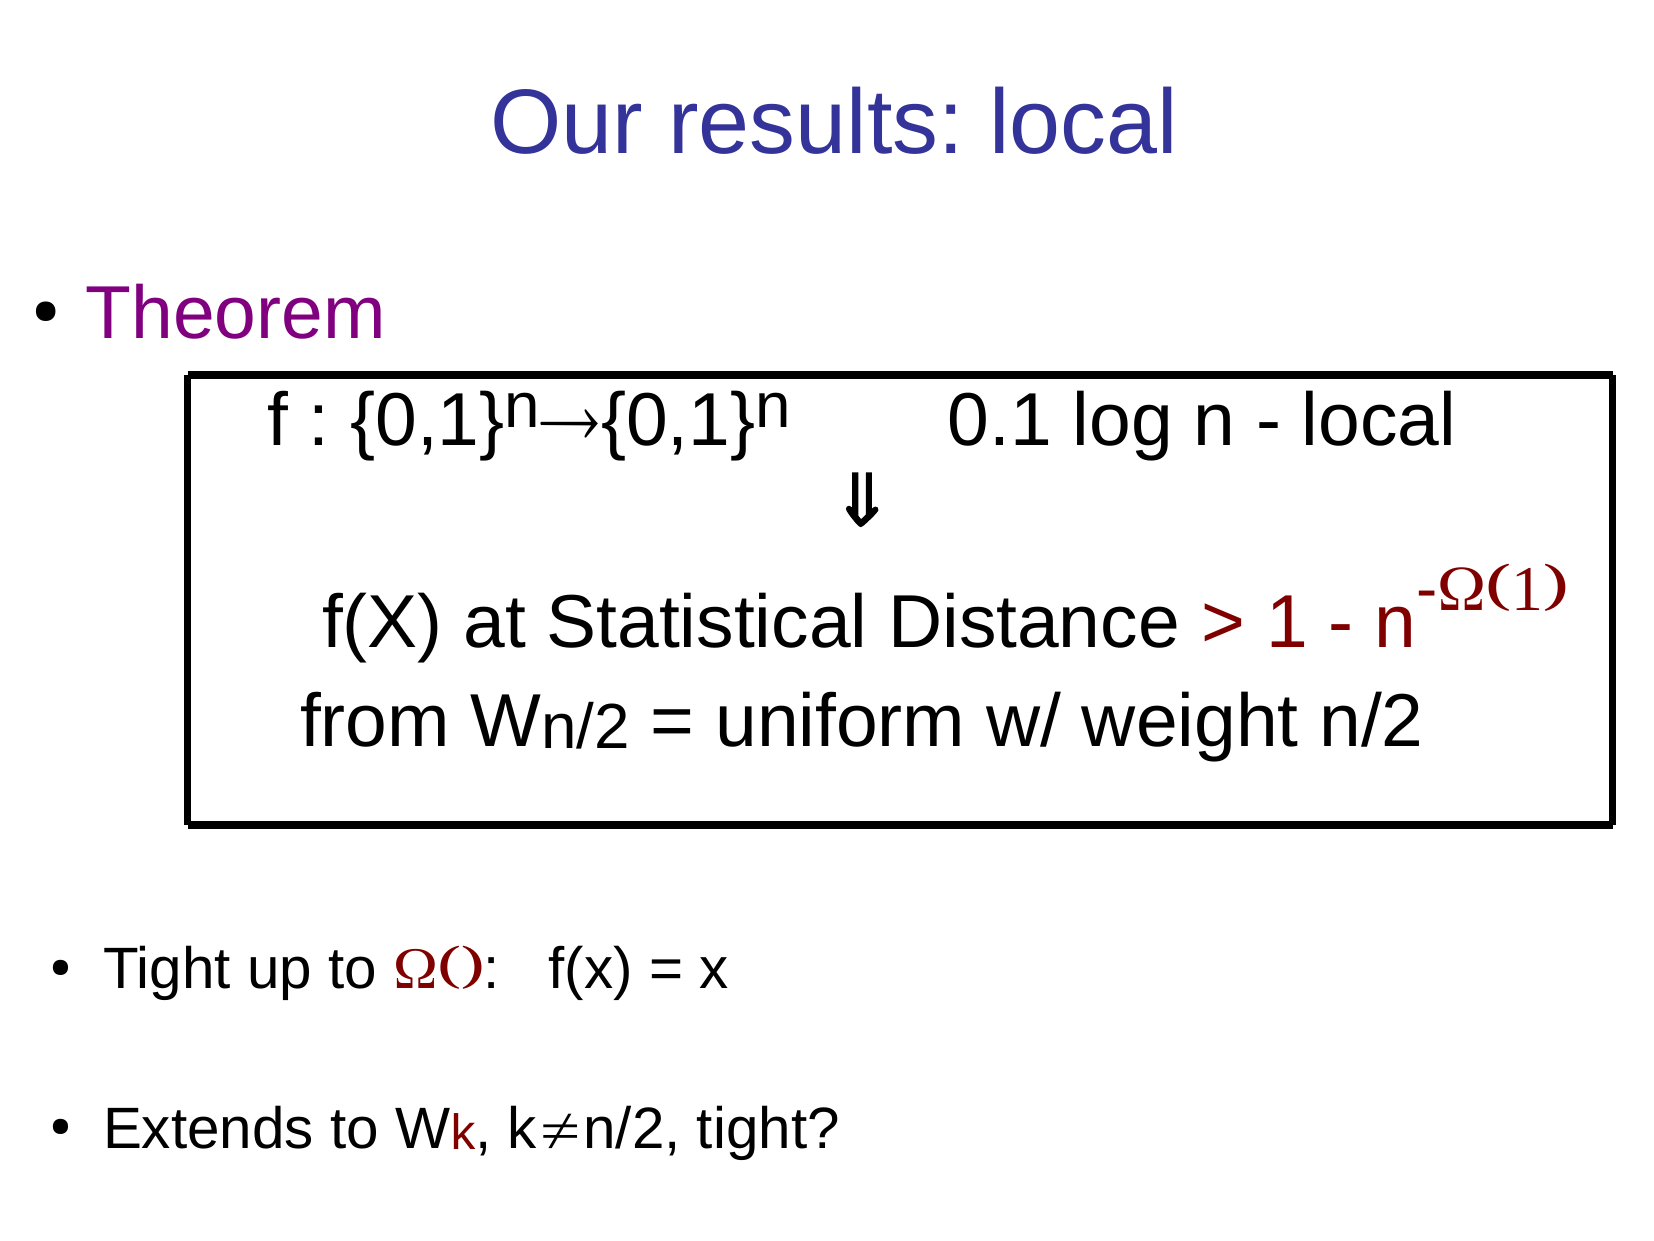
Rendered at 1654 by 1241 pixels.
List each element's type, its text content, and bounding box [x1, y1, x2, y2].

list Theorem f : {0,1}n{0,1}n 0.1 log n - local  f(X) at Statistical Distance > 1 - n-(1) from Wn/2 = uniform w/ weight n/2 Tight up to (): f(x) = x Extends to Wk, kn/2, tight? [0, 183, 1654, 1237]
title Our results: local [131, 18, 1538, 226]
